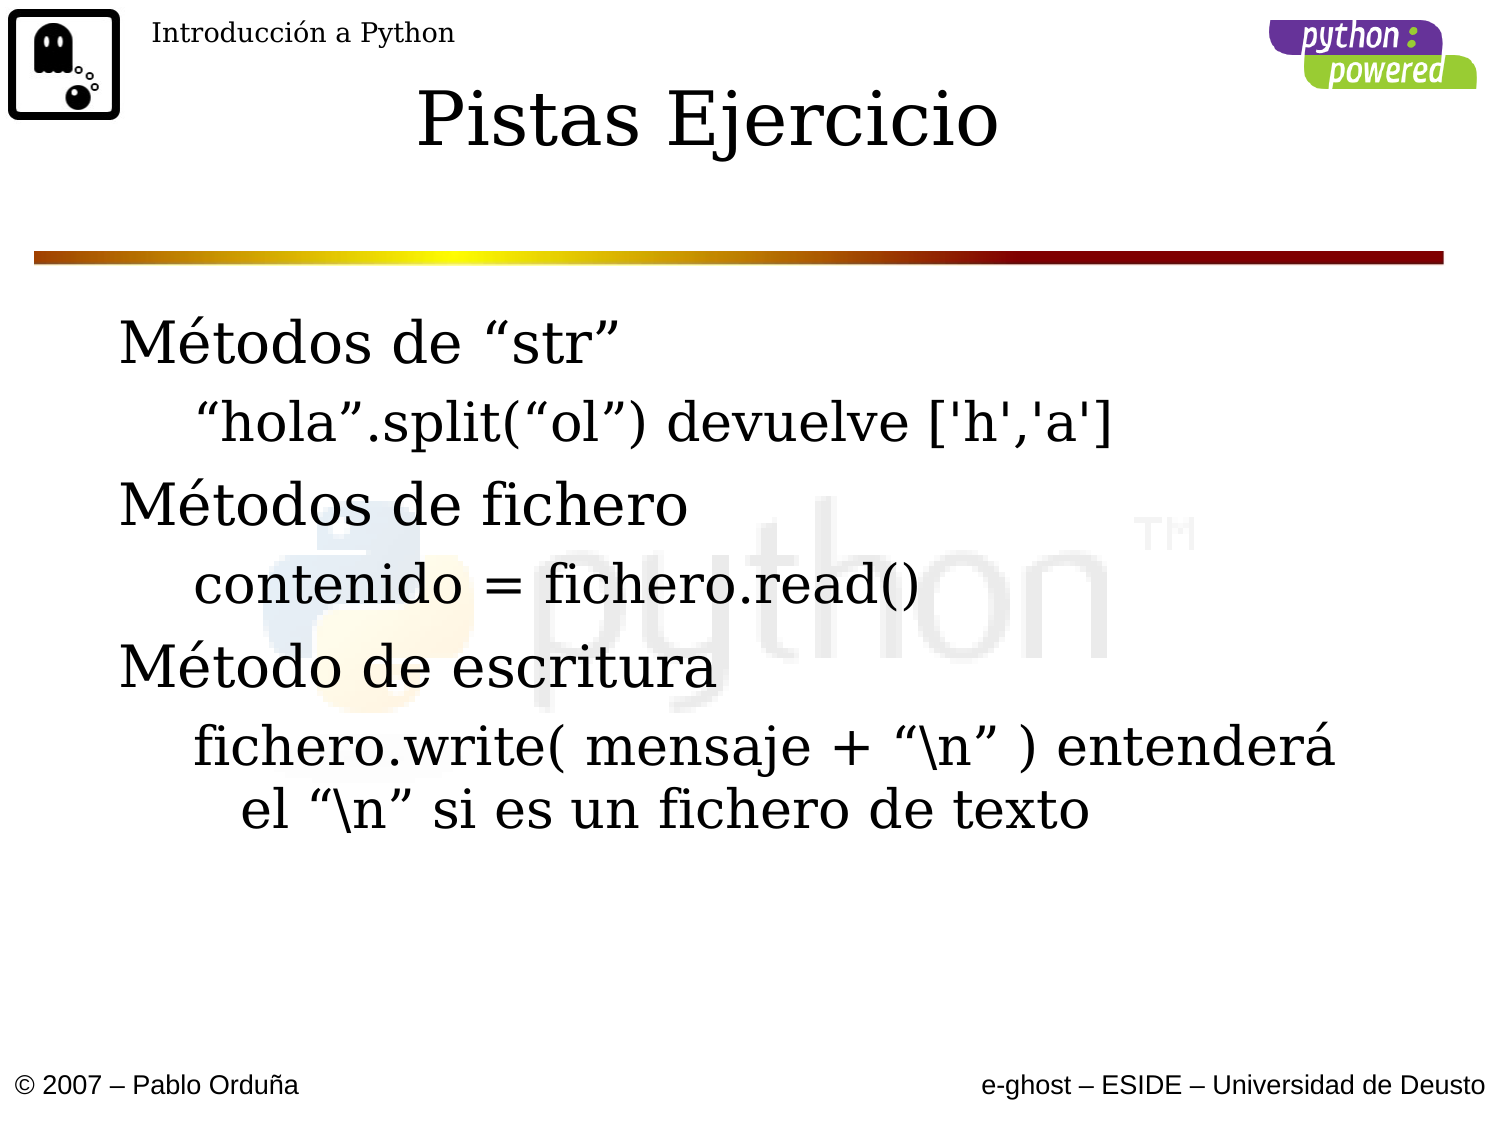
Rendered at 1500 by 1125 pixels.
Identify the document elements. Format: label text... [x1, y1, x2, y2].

picture [34, 251, 1447, 266]
picture [1269, 20, 1477, 89]
title Pistas Ejercicio [118, 66, 1300, 174]
picture [5, 7, 125, 124]
list Métodos de “str” “hola”.split(“ol”) devuelve ['h','a'] Métodos de fichero contenido = fichero.read() Método de escritura fichero.write( mensaje + “\n” ) entenderá el “\n” si es un fichero de texto [118, 309, 1394, 990]
